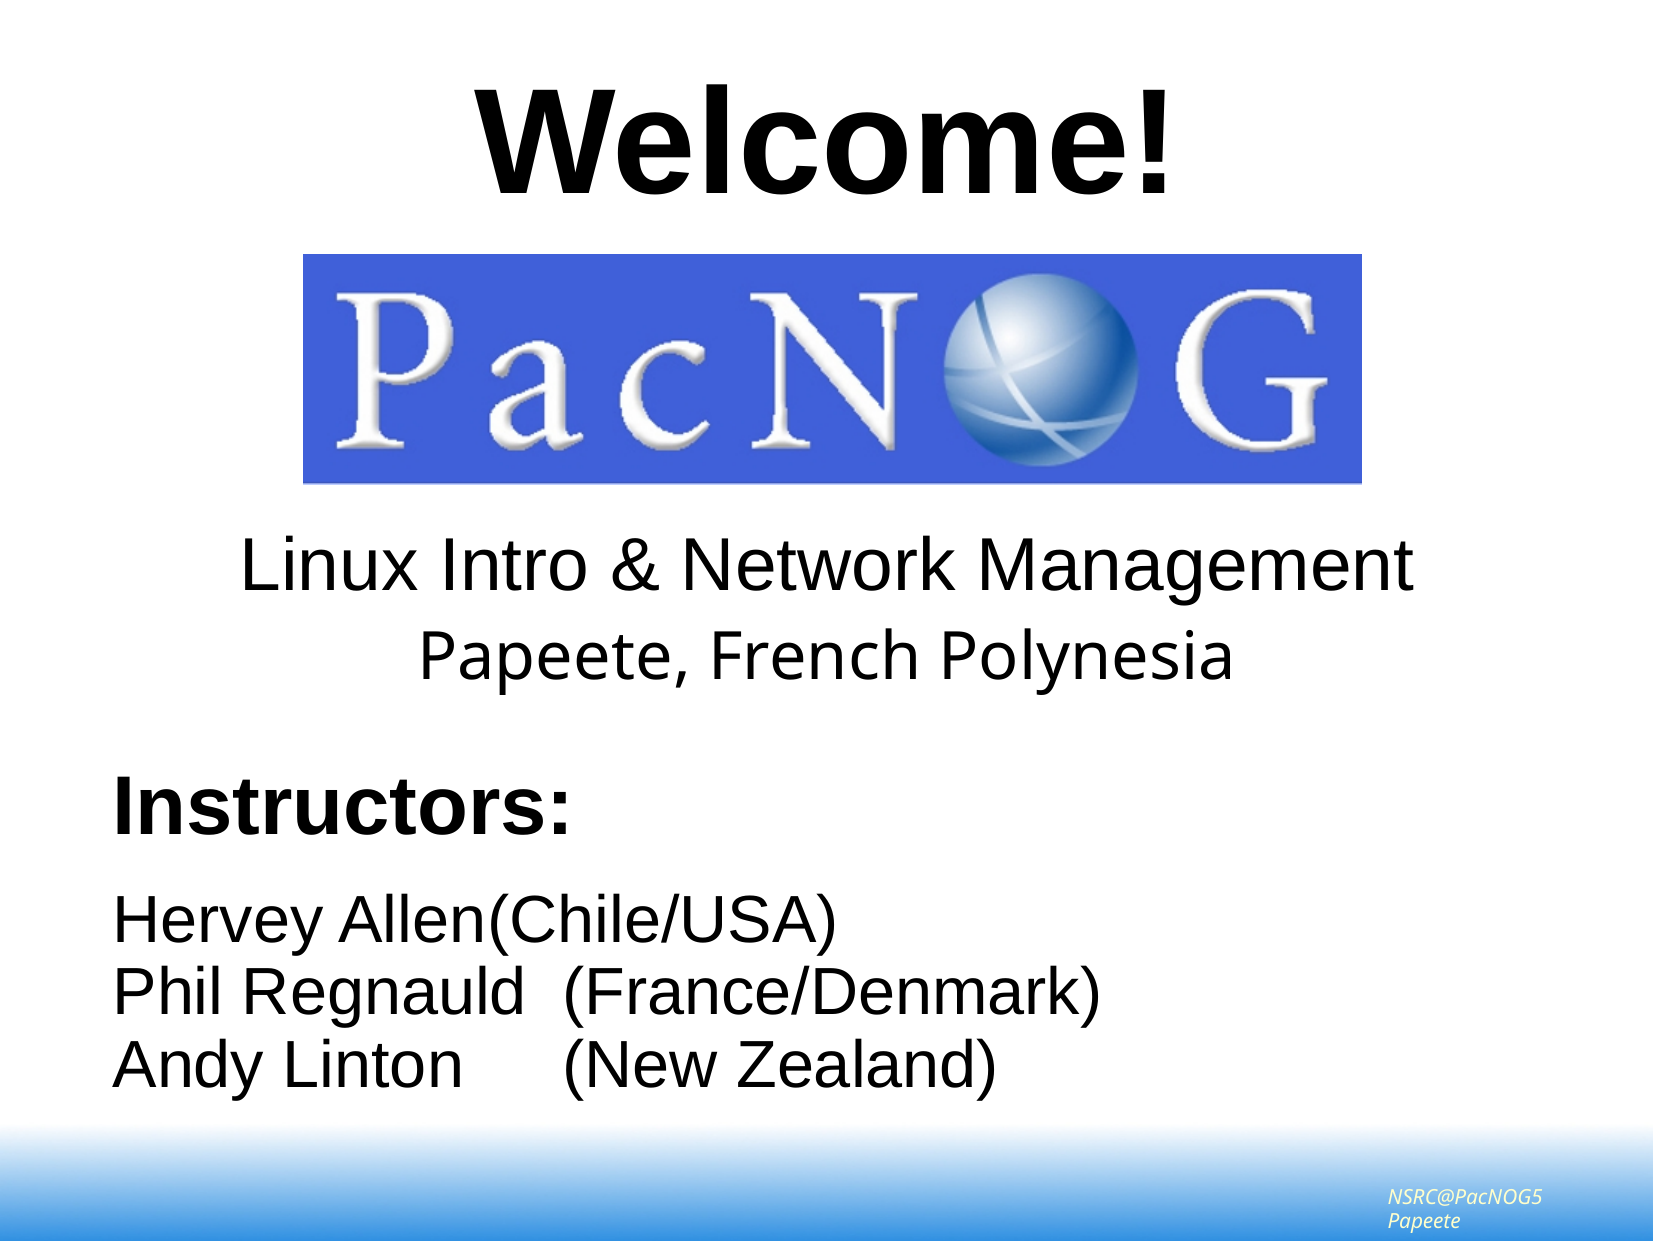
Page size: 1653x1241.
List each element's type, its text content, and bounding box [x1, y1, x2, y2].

picture [303, 254, 1362, 485]
title Welcome! Linux Intro & Network Management Papeete, French Polynesia [121, 21, 1534, 733]
list Instructors: Hervey Allen (Chile/USA) Phil Regnauld (France/Denmark) Andy Linton (New Zealand) [112, 758, 1551, 1183]
picture [0, 1122, 1653, 1241]
